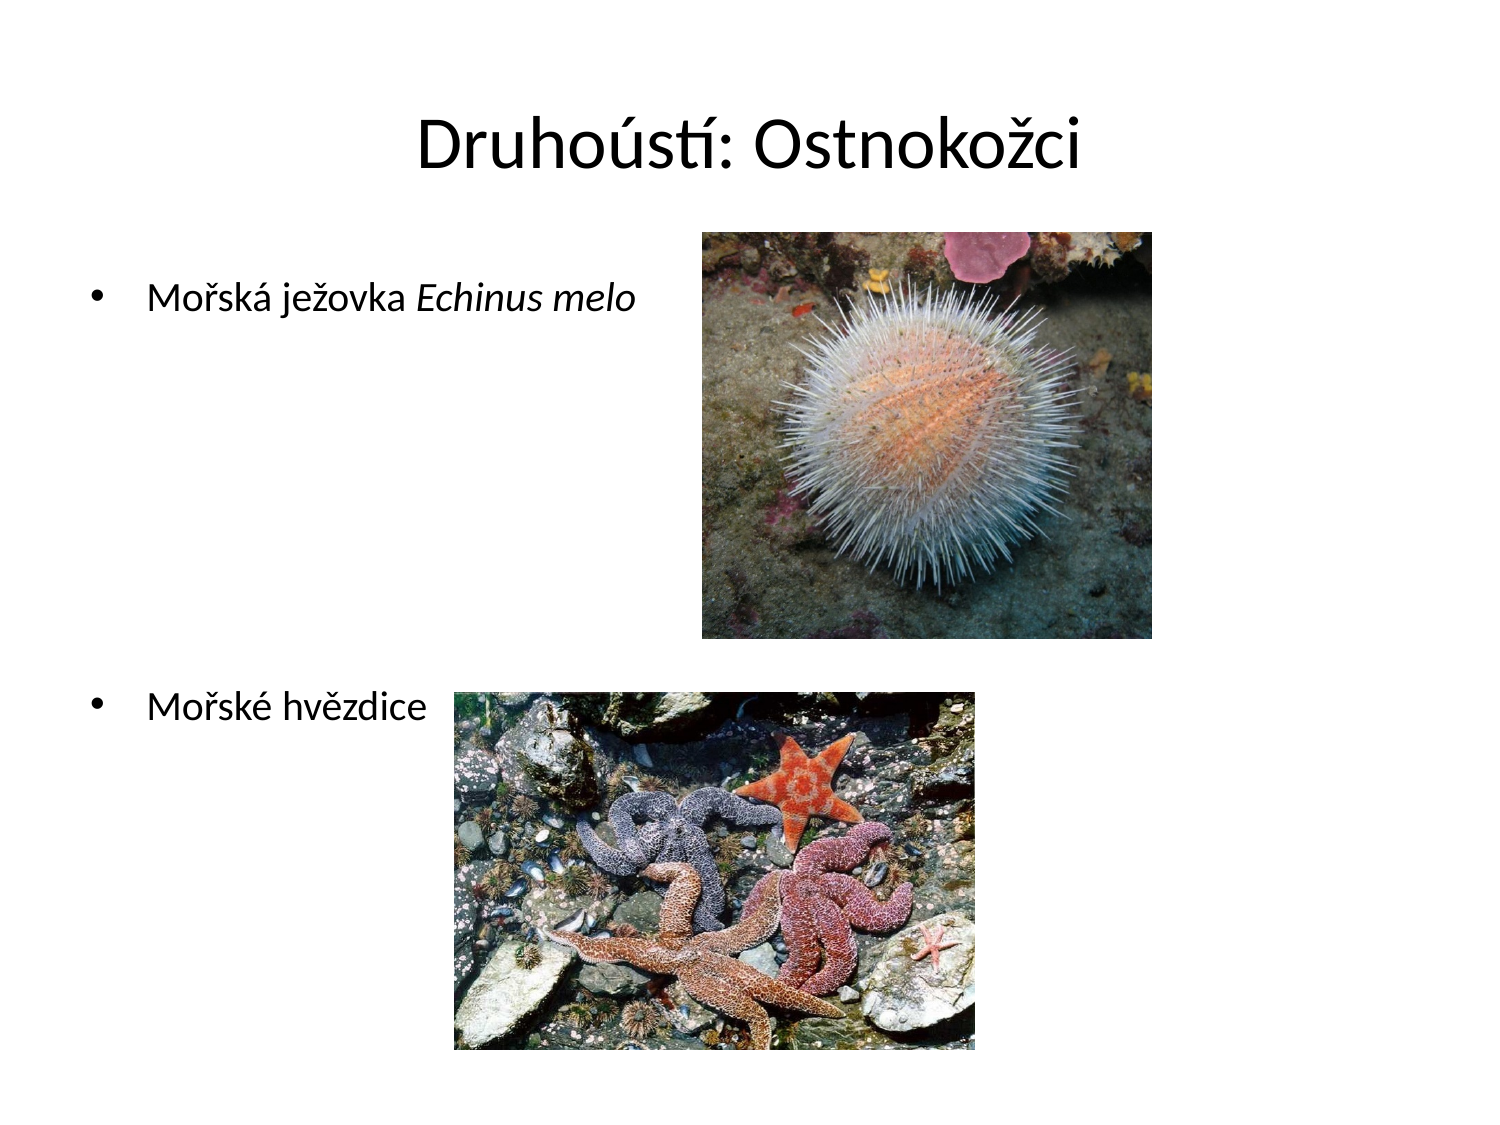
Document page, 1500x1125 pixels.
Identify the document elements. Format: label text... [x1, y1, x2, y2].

picture [702, 232, 1152, 639]
title Druhoústí: Ostnokožci [75, 45, 1425, 233]
list Mořská ježovka Echinus melo Mořské hvězdice [75, 262, 1425, 1005]
picture [454, 692, 975, 1050]
